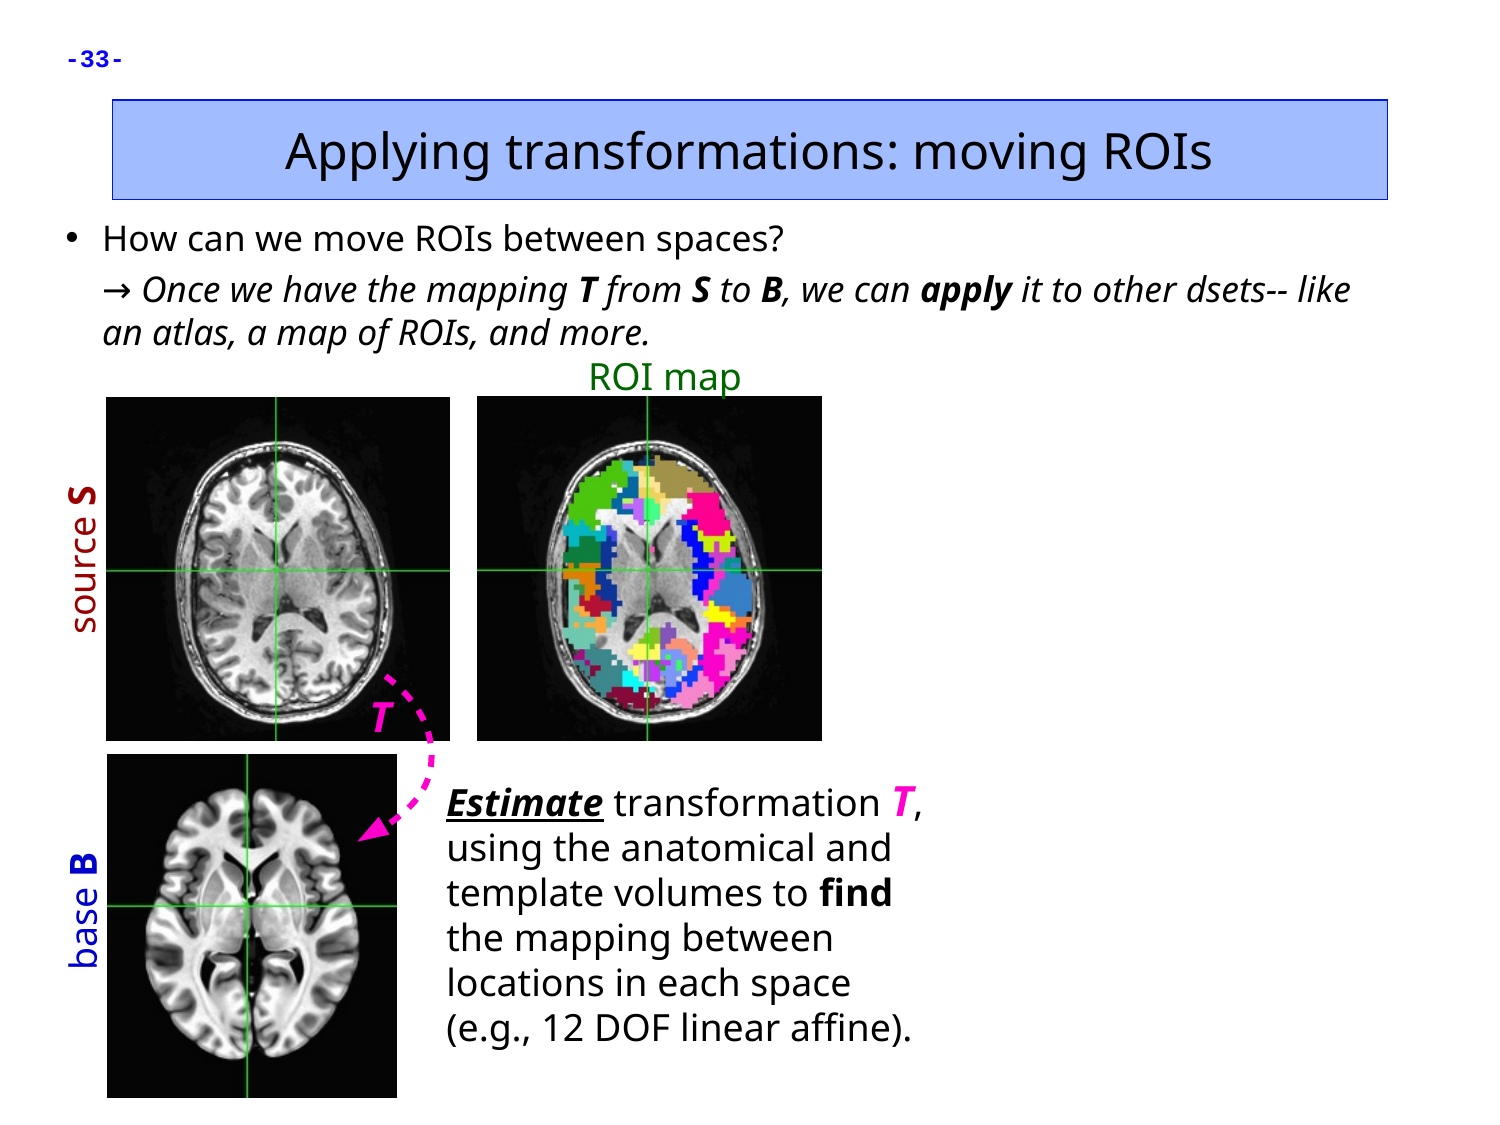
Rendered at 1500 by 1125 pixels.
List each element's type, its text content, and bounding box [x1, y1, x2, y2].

text_box T [343, 683, 432, 749]
text_box source S [47, 458, 119, 653]
text_box Applying transformations: moving ROIs [112, 99, 1388, 200]
picture [107, 754, 397, 1098]
text_box Estimate transformation T, using the anatomical and template volumes to find the mapping between locations in each space (e.g., 12 DOF linear affine). [431, 767, 946, 1057]
picture [477, 396, 822, 741]
text_box base B [48, 827, 120, 988]
picture [106, 397, 450, 741]
text_box ROI map [570, 342, 765, 414]
text_box How can we move ROIs between spaces? → Once we have the mapping T from S to B, we can apply it to other dsets-- like an atlas, a map of ROIs, and more. [49, 208, 1410, 360]
